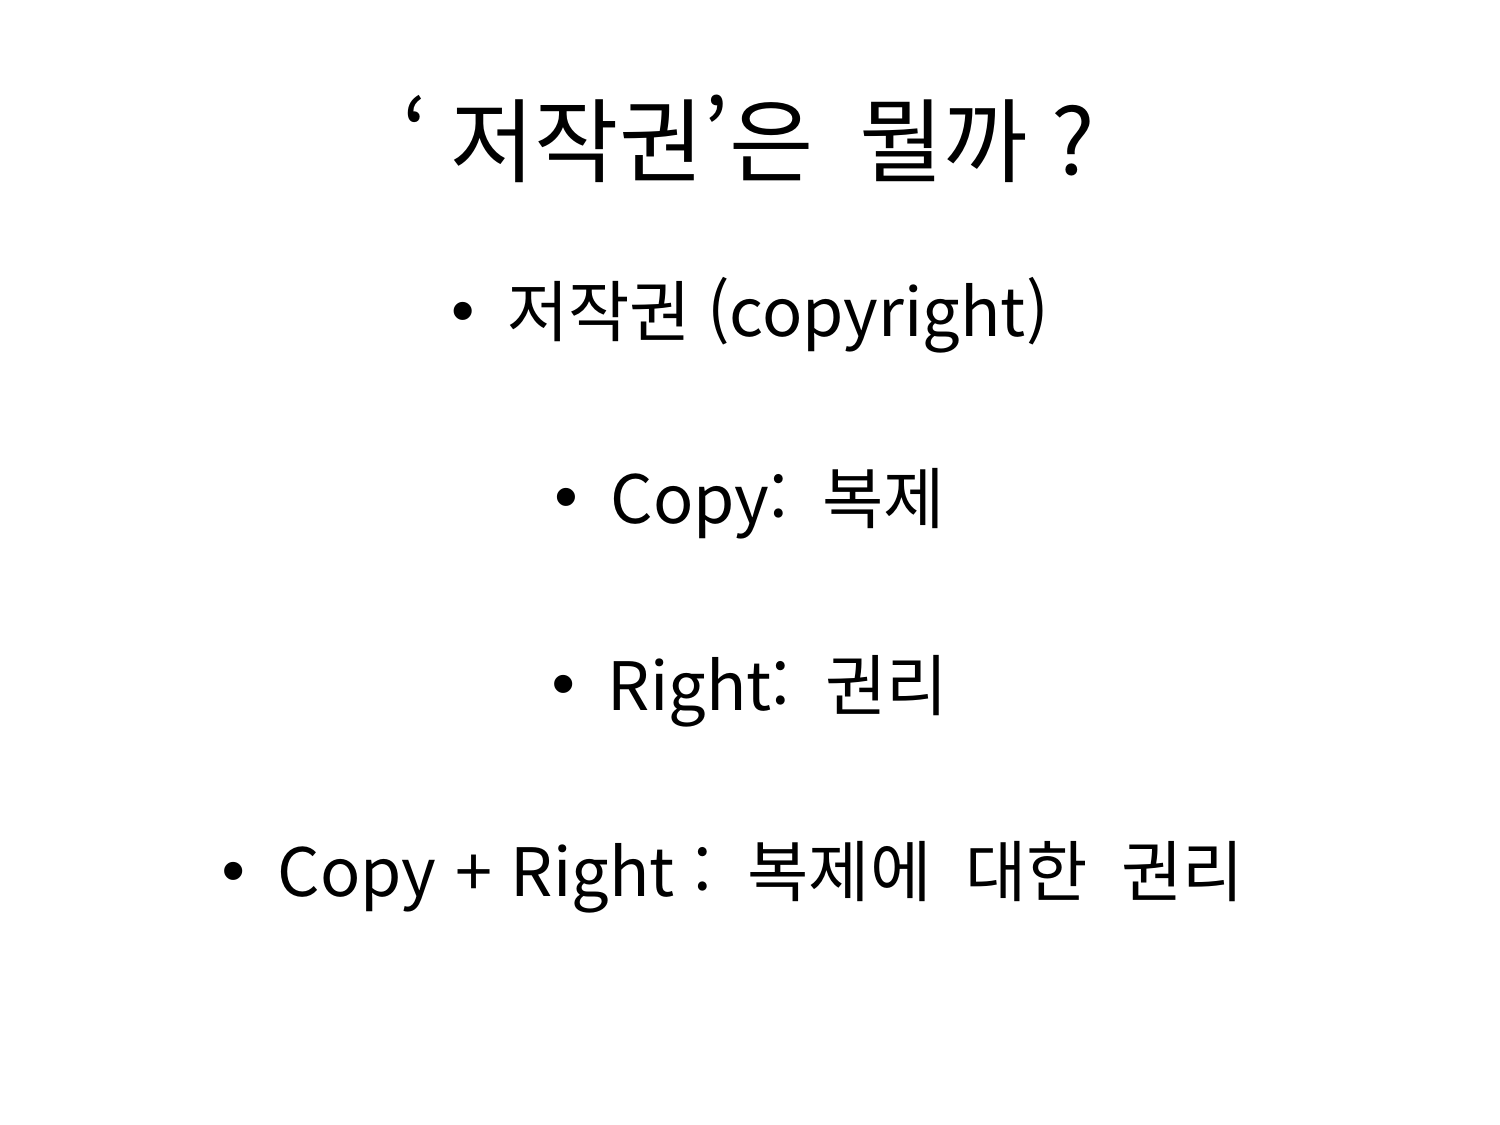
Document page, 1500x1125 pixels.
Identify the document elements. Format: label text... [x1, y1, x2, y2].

title ‘저작권’은 뭘까? [75, 45, 1425, 233]
list 저작권(copyright) Copy: 복제 Right: 권리 Copy + Right : 복제에 대한 권리 [75, 262, 1425, 1005]
